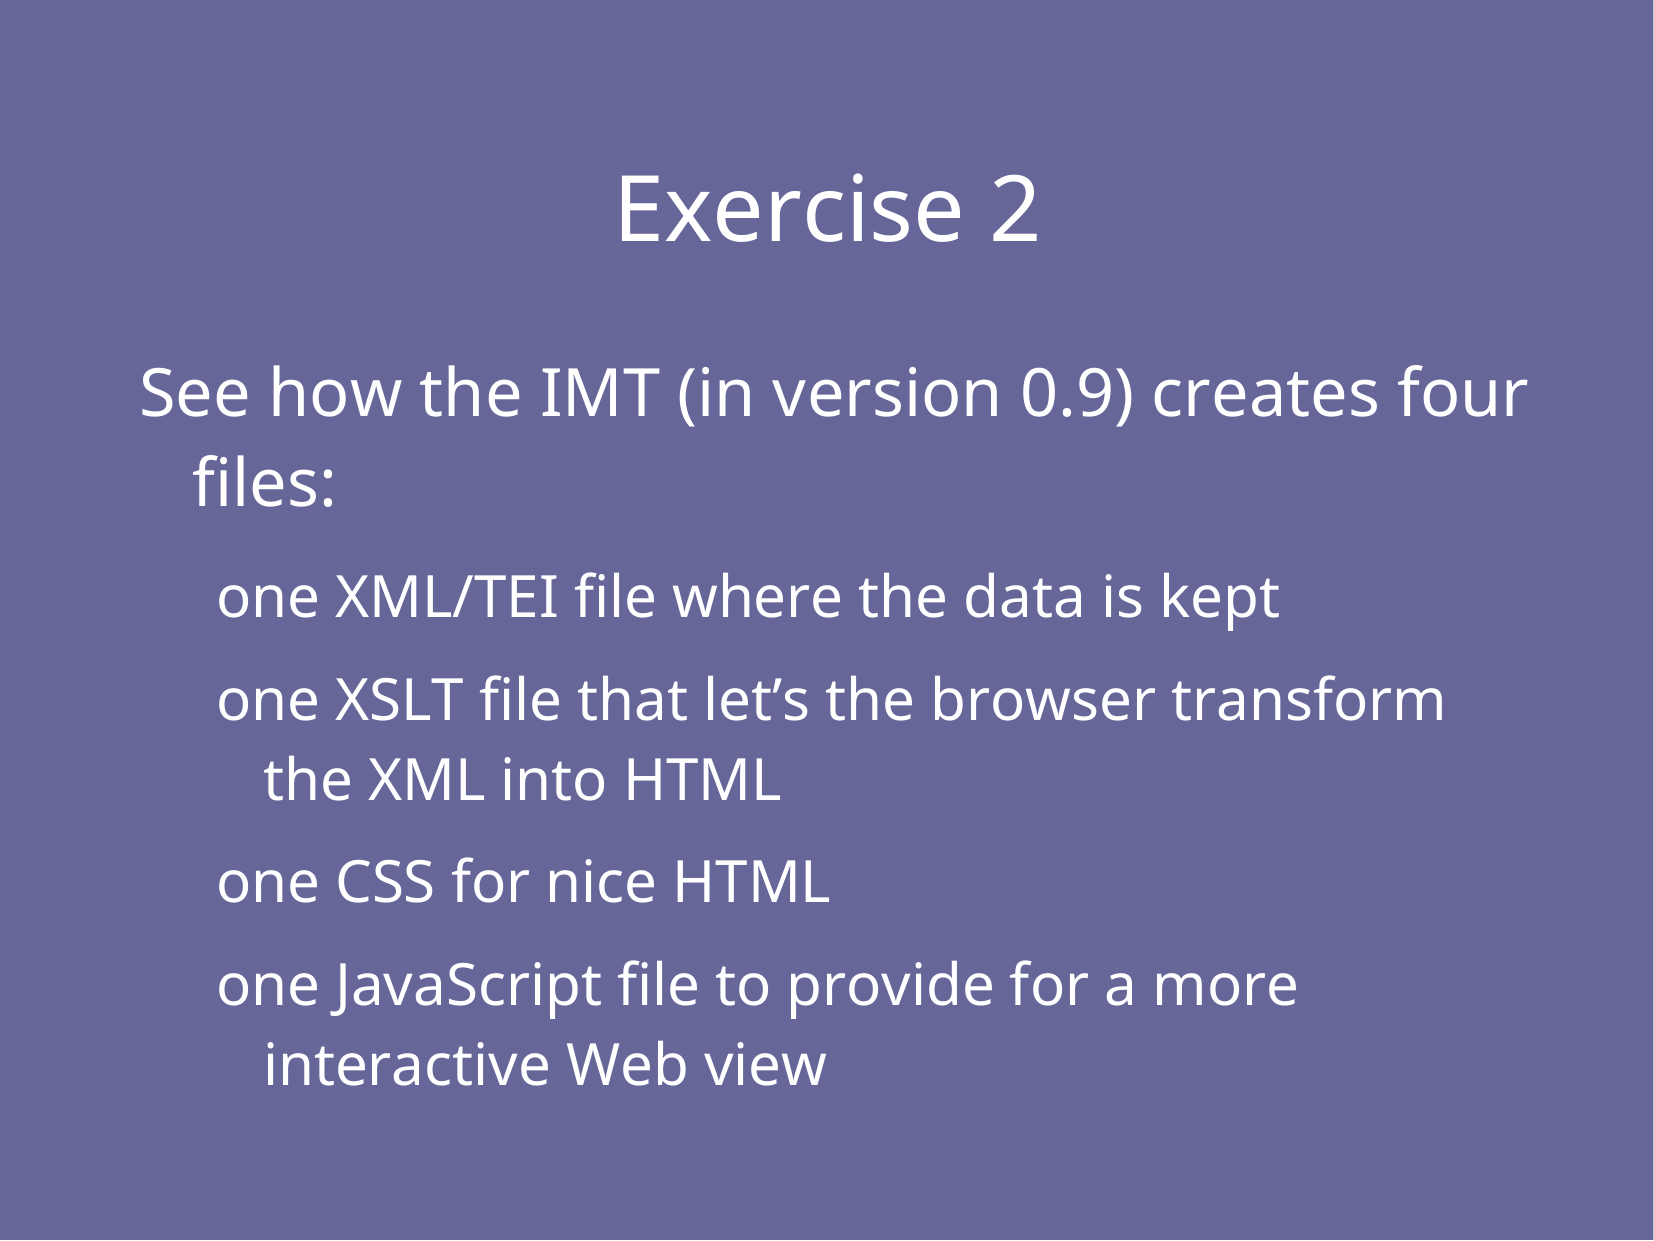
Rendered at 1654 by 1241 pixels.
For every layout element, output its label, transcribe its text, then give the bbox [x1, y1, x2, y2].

list See how the IMT (in version 0.9) creates four files: one XML/TEI file where the data is kept one XSLT file that let’s the browser transform the XML into HTML one CSS for nice HTML one JavaScript file to provide for a more interactive Web view [121, 344, 1534, 1127]
title Exercise 2 [121, 102, 1534, 310]
